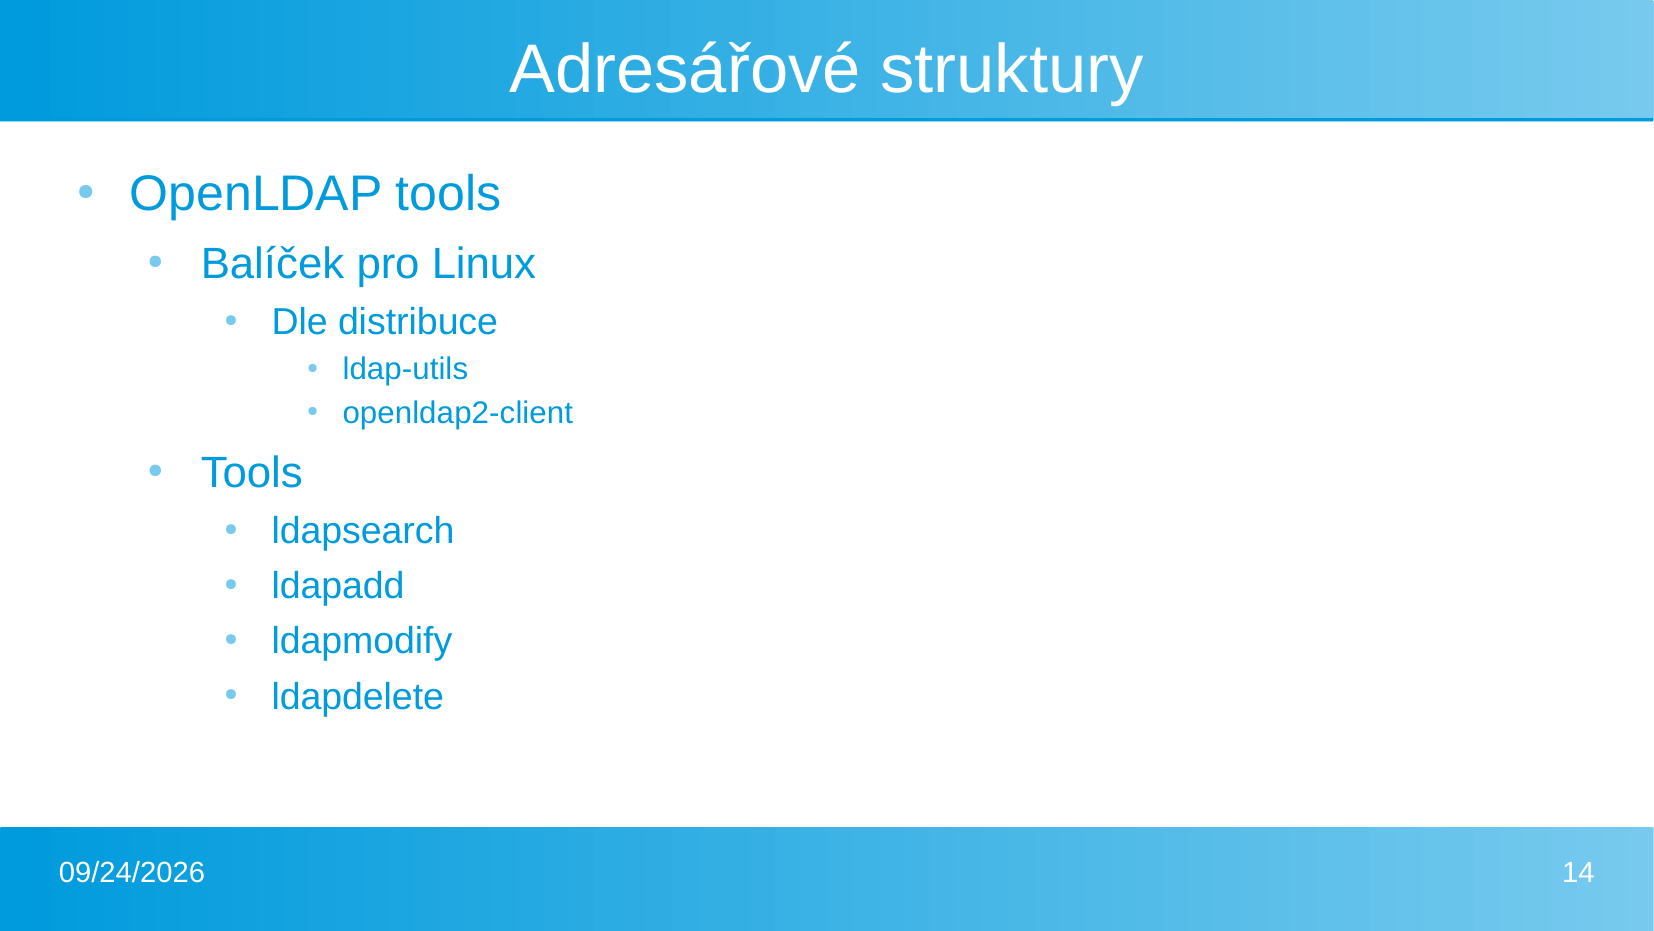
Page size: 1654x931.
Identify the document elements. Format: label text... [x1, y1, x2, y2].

list OpenLDAP tools Balíček pro Linux Dle distribuce ldap-utils openldap2-client Tools ldapsearch ldapadd ldapmodify ldapdelete [59, 165, 1595, 756]
title Adresářové struktury [59, 29, 1595, 108]
